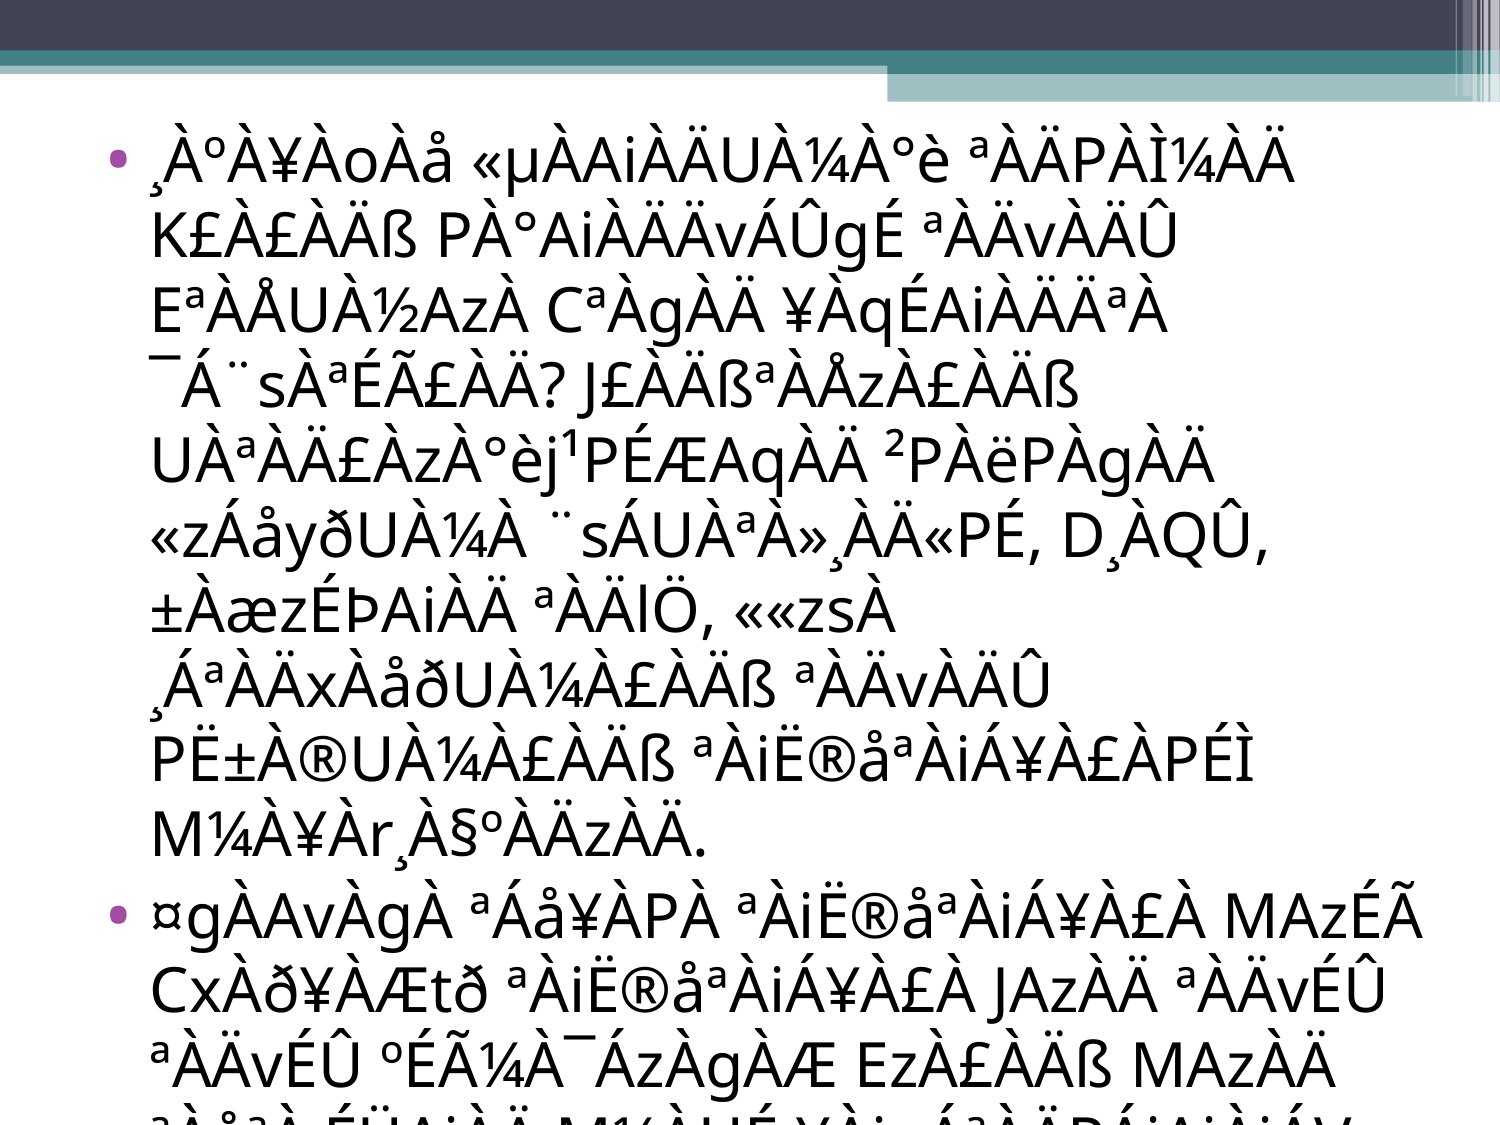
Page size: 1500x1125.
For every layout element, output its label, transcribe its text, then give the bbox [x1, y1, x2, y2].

list ¸ÀºÀ¥ÀoÀå «µÀAiÀÄUÀ¼À°è ªÀÄPÀÌ¼ÀÄ K£À£ÀÄß PÀ°AiÀÄÄvÁÛgÉ ªÀÄvÀÄÛ EªÀÅUÀ½AzÀ CªÀgÀÄ ¥ÀqÉAiÀÄÄªÀ ¯Á¨sÀªÉÃ£ÀÄ? J£ÀÄßªÀÅzÀ£ÀÄß UÀªÀÄ£ÀzÀ°èj¹PÉÆAqÀÄ ²PÀëPÀgÀÄ «zÁåyðUÀ¼À ¨sÁUÀªÀ»¸ÀÄ«PÉ, D¸ÀQÛ, ±ÀæzÉÞAiÀÄ ªÀÄlÖ, ««zsÀ ¸ÁªÀÄxÀåðUÀ¼À£ÀÄß ªÀÄvÀÄÛ PË±À®UÀ¼À£ÀÄß ªÀiË®åªÀiÁ¥À£ÀPÉÌ M¼À¥Àr¸À§ºÀÄzÀÄ. ¤gÀAvÀgÀ ªÁå¥ÀPÀ ªÀiË®åªÀiÁ¥À£À MAzÉÃ CxÀð¥ÀÆtð ªÀiË®åªÀiÁ¥À£À JAzÀÄ ªÀÄvÉÛ ªÀÄvÉÛ ºÉÃ¼À¯ÁzÀgÀÆ EzÀ£ÀÄß MAzÀÄ ªÀåªÀ¸ÉÜAiÀÄ M¼ÀUÉ ¥ÀjuÁªÀÄPÁjAiÀiÁV C¼ÀªÀr¹PÉÆ¼ÀÄîªÁUÀ E£ÀÆß ºÉaÑ£À JZÀÑjPÉAiÀÄ aAvÀ£É ªÀiÁqÀ¨ÉÃPÁUÀÄvÀÛzÉ. ¤¢ðµÀÖ «µÀAiÀÄUÀ¼À°è «zÁåyðUÀ¼ÀÄ UÀ½¹zÀ ¸ÁzsÀ£ÉAiÀÄ£ÀÄß ¸ÀÄ®¨sÀªÁV ¤zsÀðj¹ ªÀiË®åªÀiÁ¥À£ÀUÀ½UÉ M¼À¥Àr¸ÀÄªÀAvÉAiÉÄÃ PÀ°PÉAiÀÄ ¥ÀæªÀÈwÛUÀ¼ÀÄ, D¸ÀQÛ ªÀÄvÀÄÛ PÀ°AiÀÄÄªÀ ¸ÁªÀÄxÀåð EªÀ£ÀÆß M¼À¥Àr¸À¨ÉÃPÀÄ. [74, 112, 1450, 1115]
